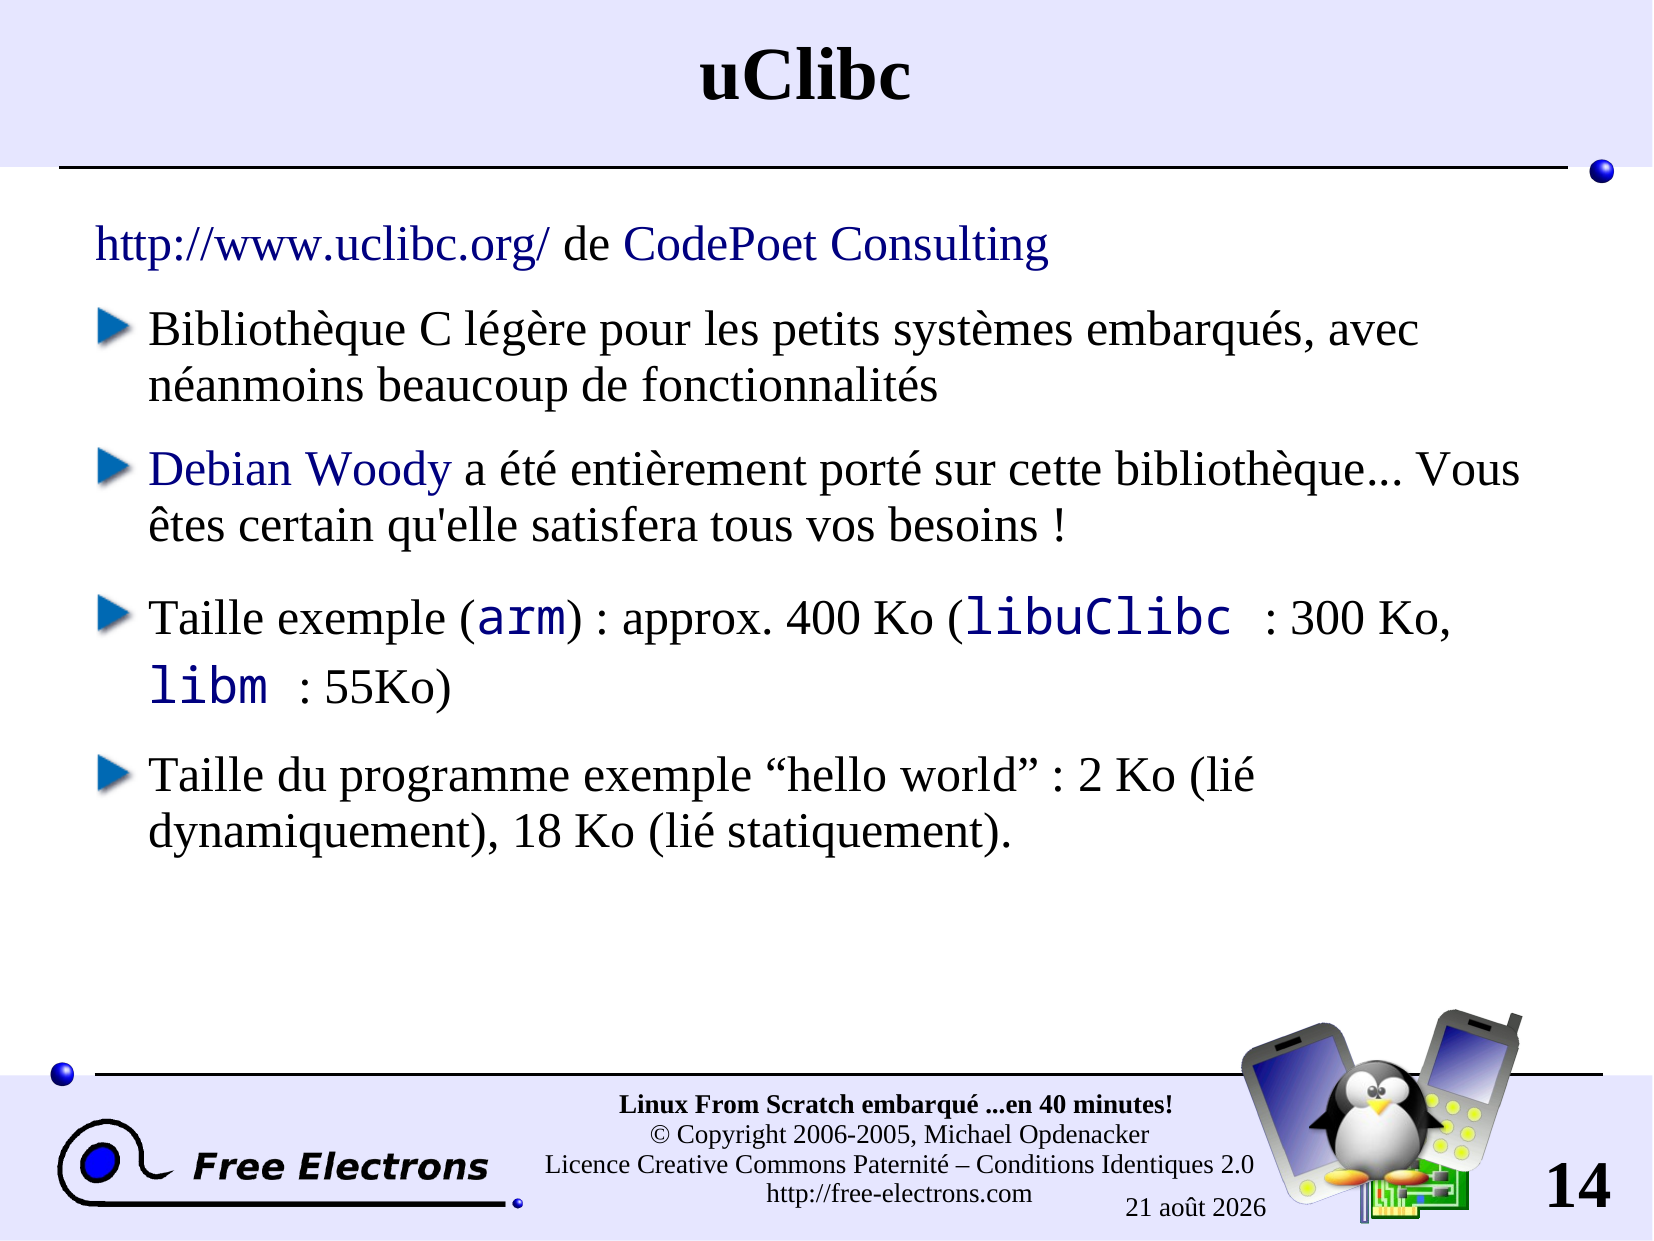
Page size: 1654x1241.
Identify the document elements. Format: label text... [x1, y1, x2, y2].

title uClibc [60, 25, 1551, 124]
list http://www.uclibc.org/ de CodePoet Consulting Bibliothèque C légère pour les petits systèmes embarqués, avec néanmoins beaucoup de fonctionnalités Debian Woody a été entièrement porté sur cette bibliothèque... Vous êtes certain qu'elle satisfera tous vos besoins ! Taille exemple (arm) : approx. 400 Ko (libuClibc : 300 Ko, libm : 55Ko) Taille du programme exemple “hello world” : 2 Ko (lié dynamiquement), 18 Ko (lié statiquement). [77, 216, 1548, 1067]
picture [50, 1108, 527, 1216]
picture [1231, 1067, 1520, 1241]
